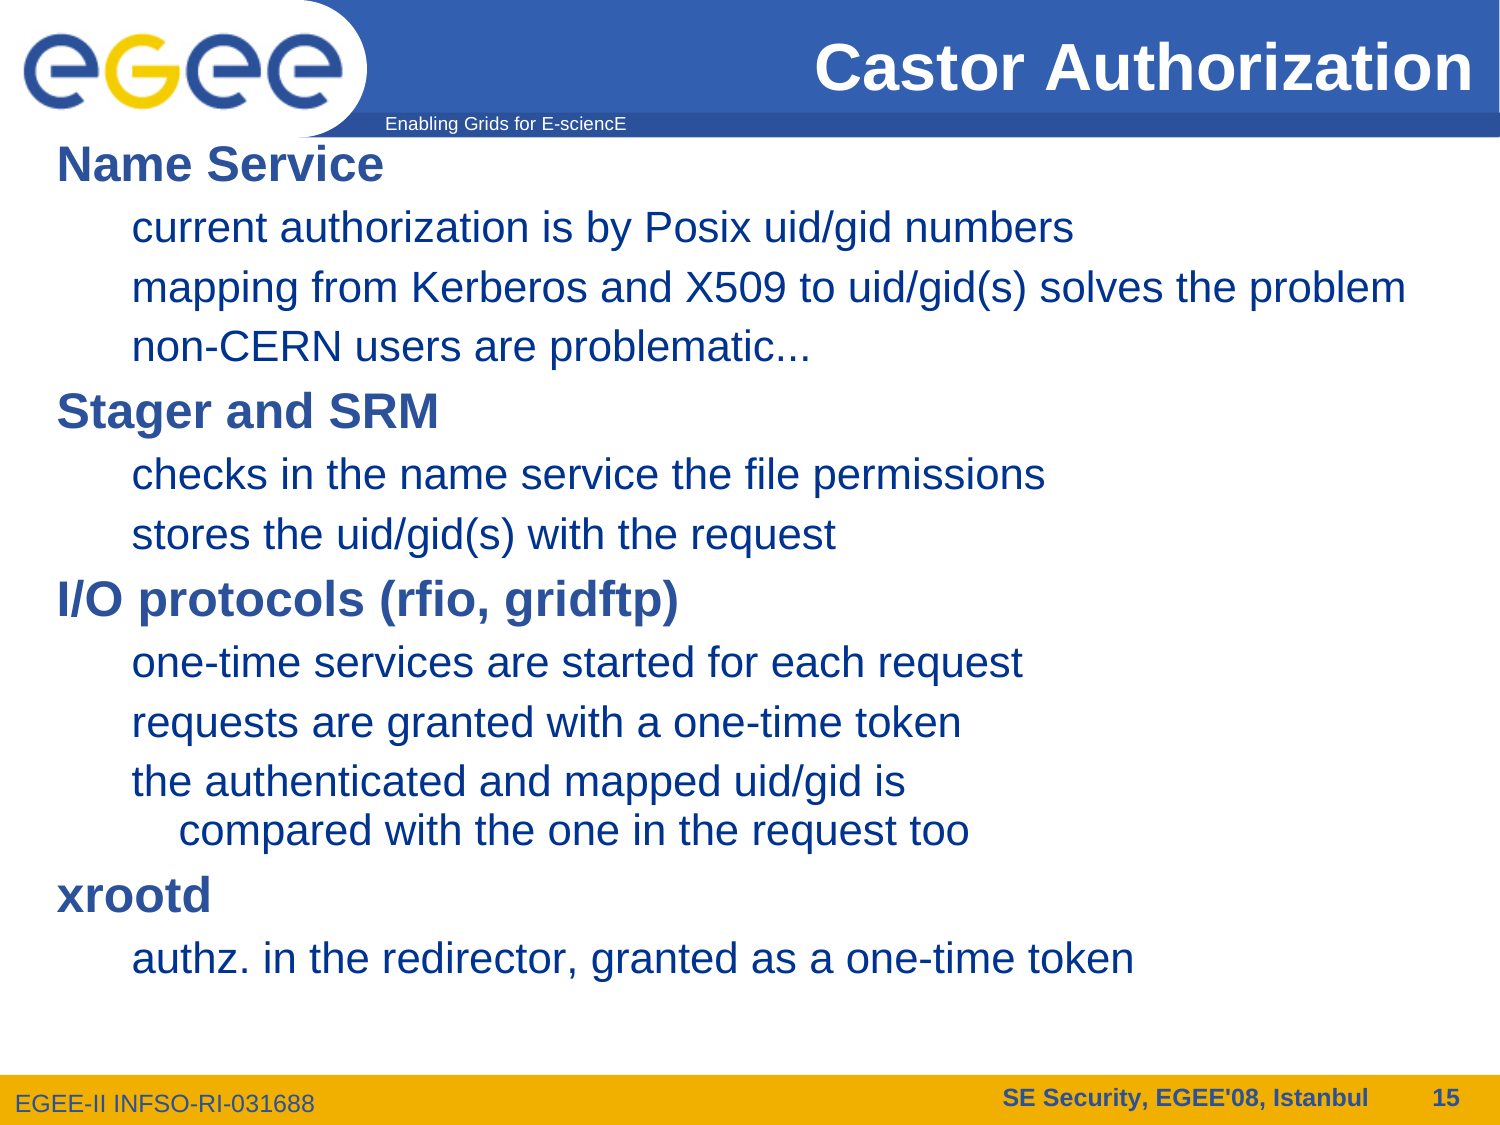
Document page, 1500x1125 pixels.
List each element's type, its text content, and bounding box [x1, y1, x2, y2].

list Name Service current authorization is by Posix uid/gid numbers mapping from Kerberos and X509 to uid/gid(s) solves the problem non-CERN users are problematic... Stager and SRM checks in the name service the file permissions stores the uid/gid(s) with the request I/O protocols (rfio, gridftp) one-time services are started for each request requests are granted with a one-time token the authenticated and mapped uid/gid is compared with the one in the request too xrootd authz. in the redirector, granted as a one-time token [56, 136, 1466, 1073]
picture [18, 30, 349, 112]
title Castor Authorization [369, 18, 1475, 117]
